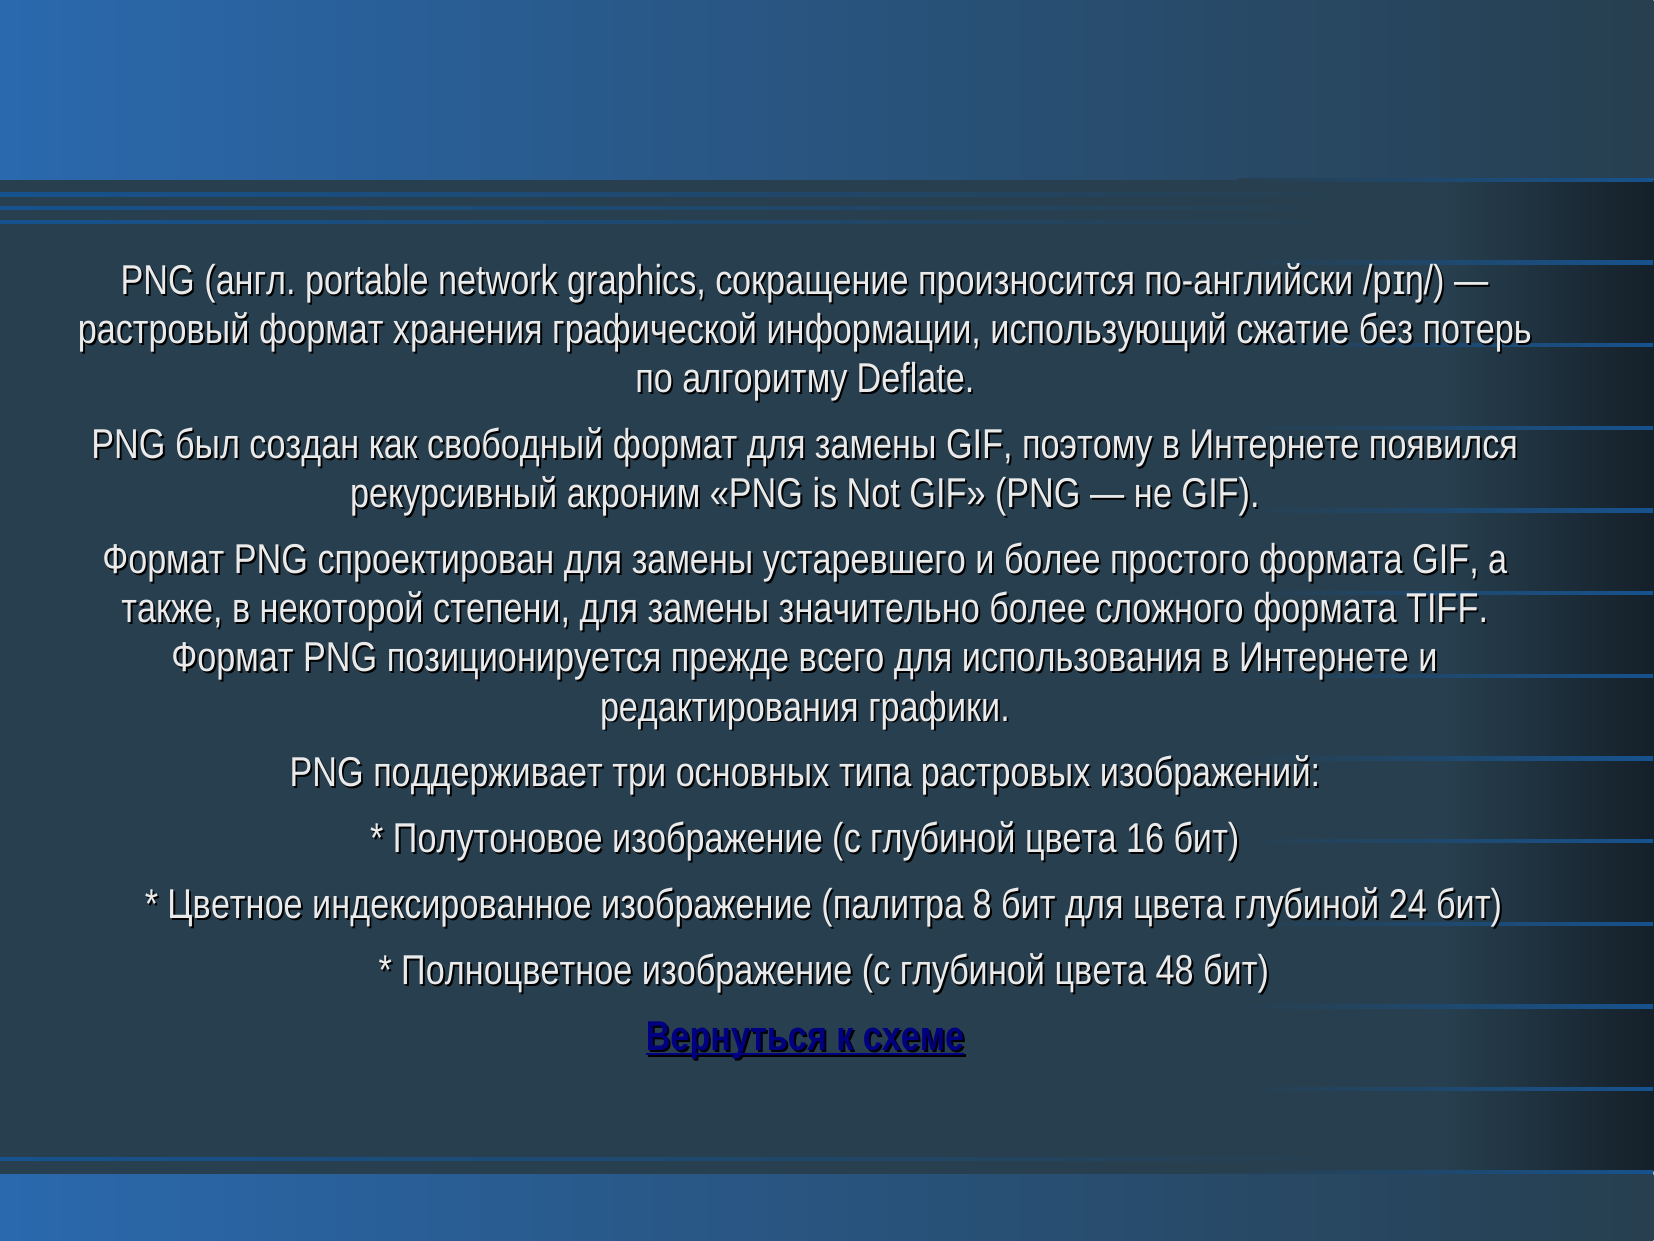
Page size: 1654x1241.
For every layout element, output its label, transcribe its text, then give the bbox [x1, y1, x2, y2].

subtitle PNG (англ. portable network graphics, сокращение произносится по-английски /pɪŋ/) — растровый формат хранения графической информации, использующий сжатие без потерь по алгоритму Deflate. PNG был создан как свободный формат для замены GIF, поэтому в Интернете появился рекурсивный акроним «PNG is Not GIF» (PNG — не GIF). Формат PNG спроектирован для замены устаревшего и более простого формата GIF, а также, в некоторой степени, для замены значительно более сложного формата TIFF. Формат PNG позиционируется прежде всего для использования в Интернете и редактирования графики. PNG поддерживает три основных типа растровых изображений: * Полутоновое изображение (с глубиной цвета 16 бит) * Цветное индексированное изображение (палитра 8 бит для цвета глубиной 24 бит) * Полноцветное изображение (с глубиной цвета 48 бит) Вернуться к схеме [74, 177, 1536, 1202]
